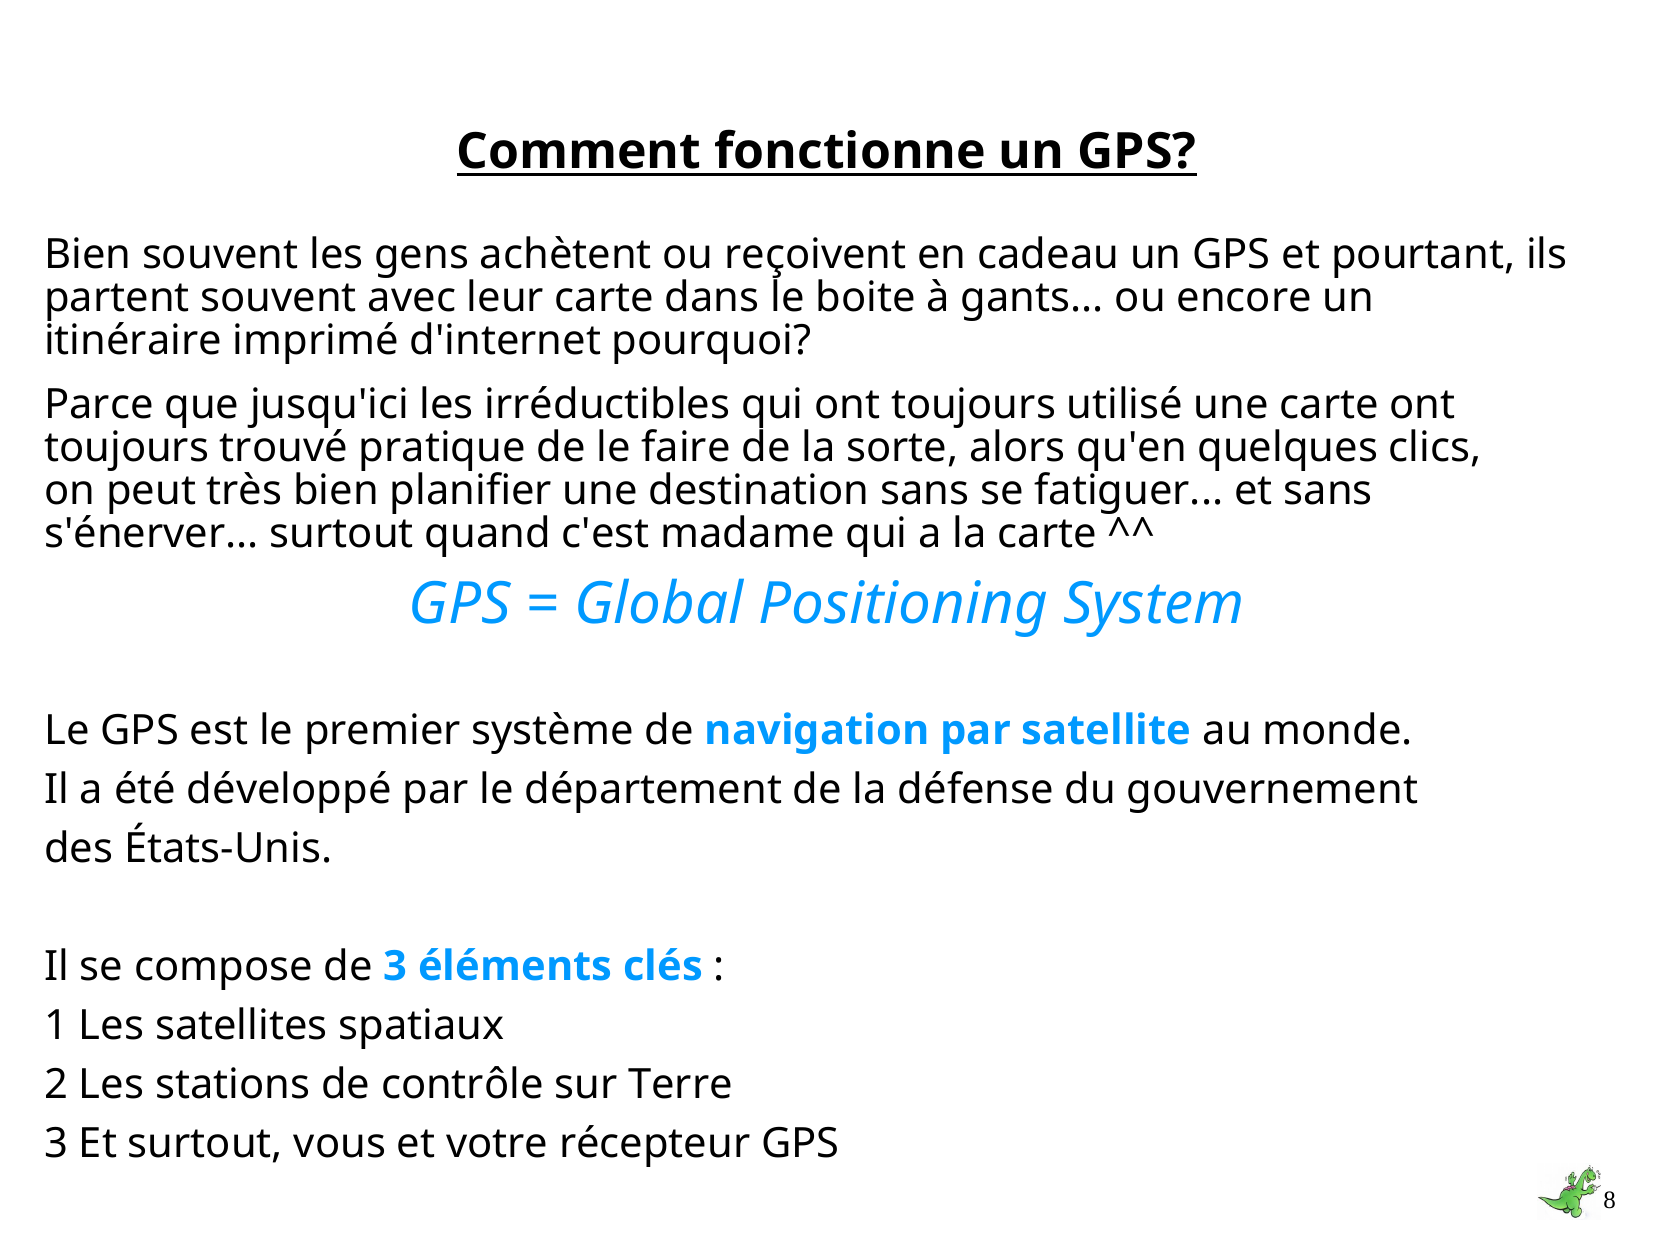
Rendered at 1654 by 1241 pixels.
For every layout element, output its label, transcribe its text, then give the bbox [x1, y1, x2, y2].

text_box Comment fonctionne un GPS? Bien souvent les gens achètent ou reçoivent en cadeau un GPS et pourtant, ils partent souvent avec leur carte dans le boite à gants... ou encore un itinéraire imprimé d'internet pourquoi? Parce que jusqu'ici les irréductibles qui ont toujours utilisé une carte ont toujours trouvé pratique de le faire de la sorte, alors qu'en quelques clics, on peut très bien planifier une destination sans se fatiguer... et sans s'énerver... surtout quand c'est madame qui a la carte ^^ GPS = Global Positioning System Le GPS est le premier système de navigation par satellite au monde. Il a été développé par le département de la défense du gouvernement des États-Unis. Il se compose de 3 éléments clés : 1 Les satellites spatiaux 2 Les stations de contrôle sur Terre 3 Et surtout, vous et votre récepteur GPS [29, 29, 1624, 1161]
picture [1537, 1163, 1601, 1220]
text_box 8 [1603, 1186, 1632, 1214]
